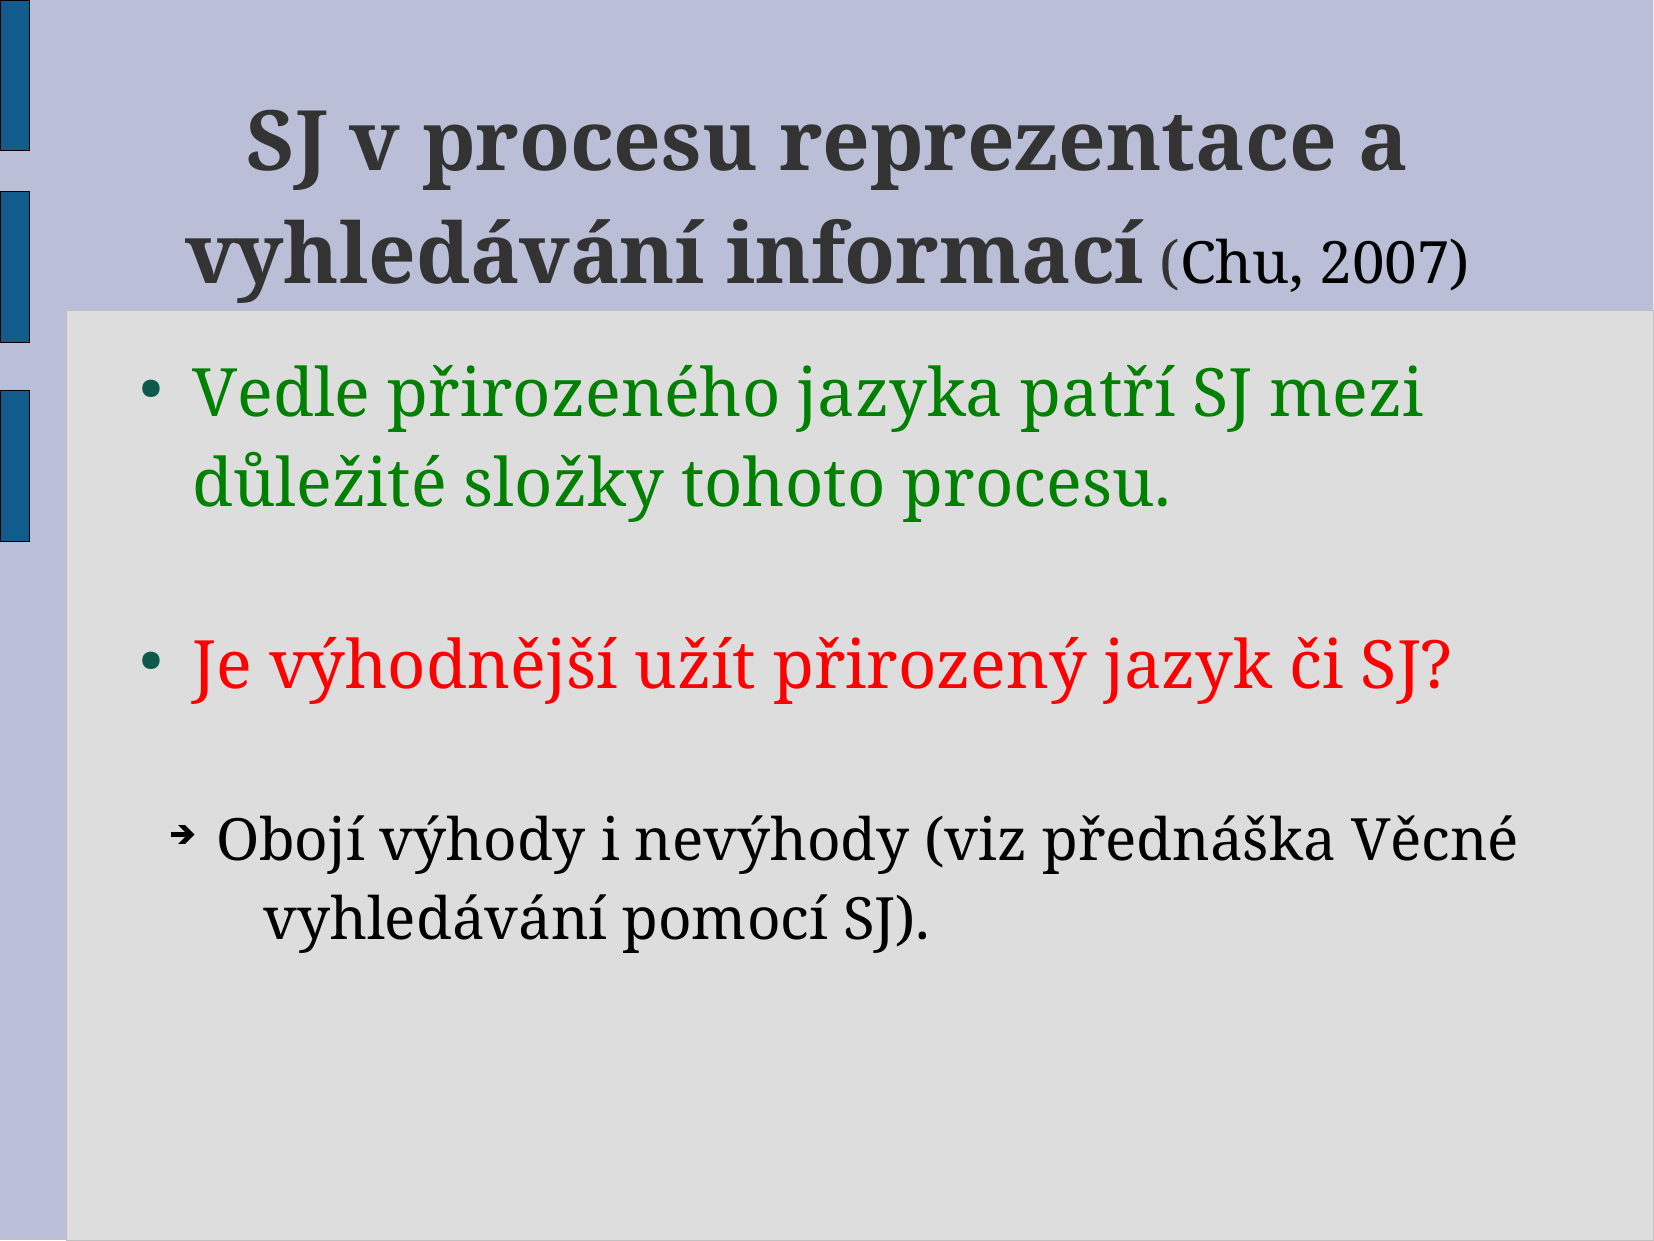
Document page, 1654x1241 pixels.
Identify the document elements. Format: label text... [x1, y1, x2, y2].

title SJ v procesu reprezentace a vyhledávání informací (Chu, 2007) [121, 98, 1534, 291]
list Vedle přirozeného jazyka patří SJ mezi důležité složky tohoto procesu. Je výhodnější užít přirozený jazyk či SJ? Obojí výhody i nevýhody (viz přednáška Věcné vyhledávání pomocí SJ). [121, 344, 1534, 1112]
